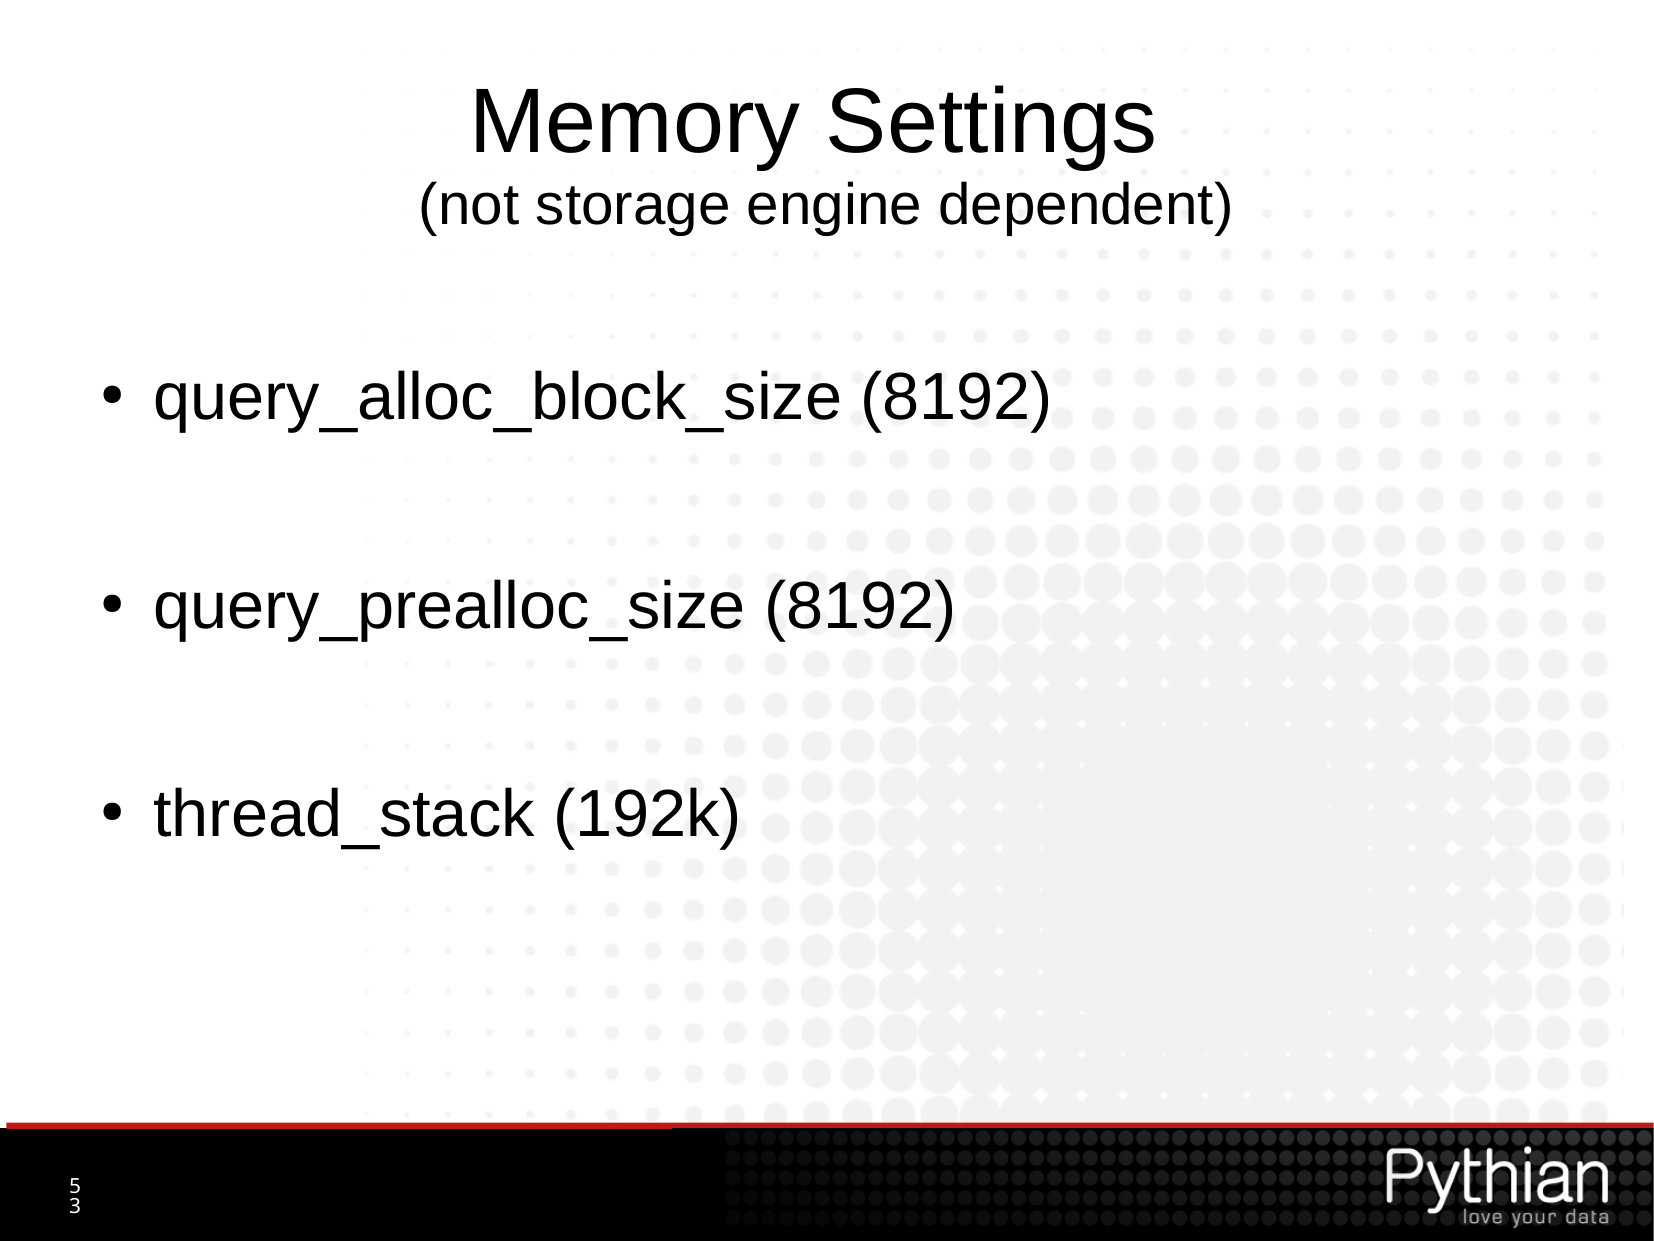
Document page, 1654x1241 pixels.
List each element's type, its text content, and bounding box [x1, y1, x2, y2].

picture [355, 46, 1624, 1122]
picture [672, 1128, 1654, 1241]
title Memory Settings (not storage engine dependent) [82, 49, 1571, 254]
list query_alloc_block_size (8192) query_prealloc_size (8192) thread_stack (192k) [82, 254, 1571, 1074]
